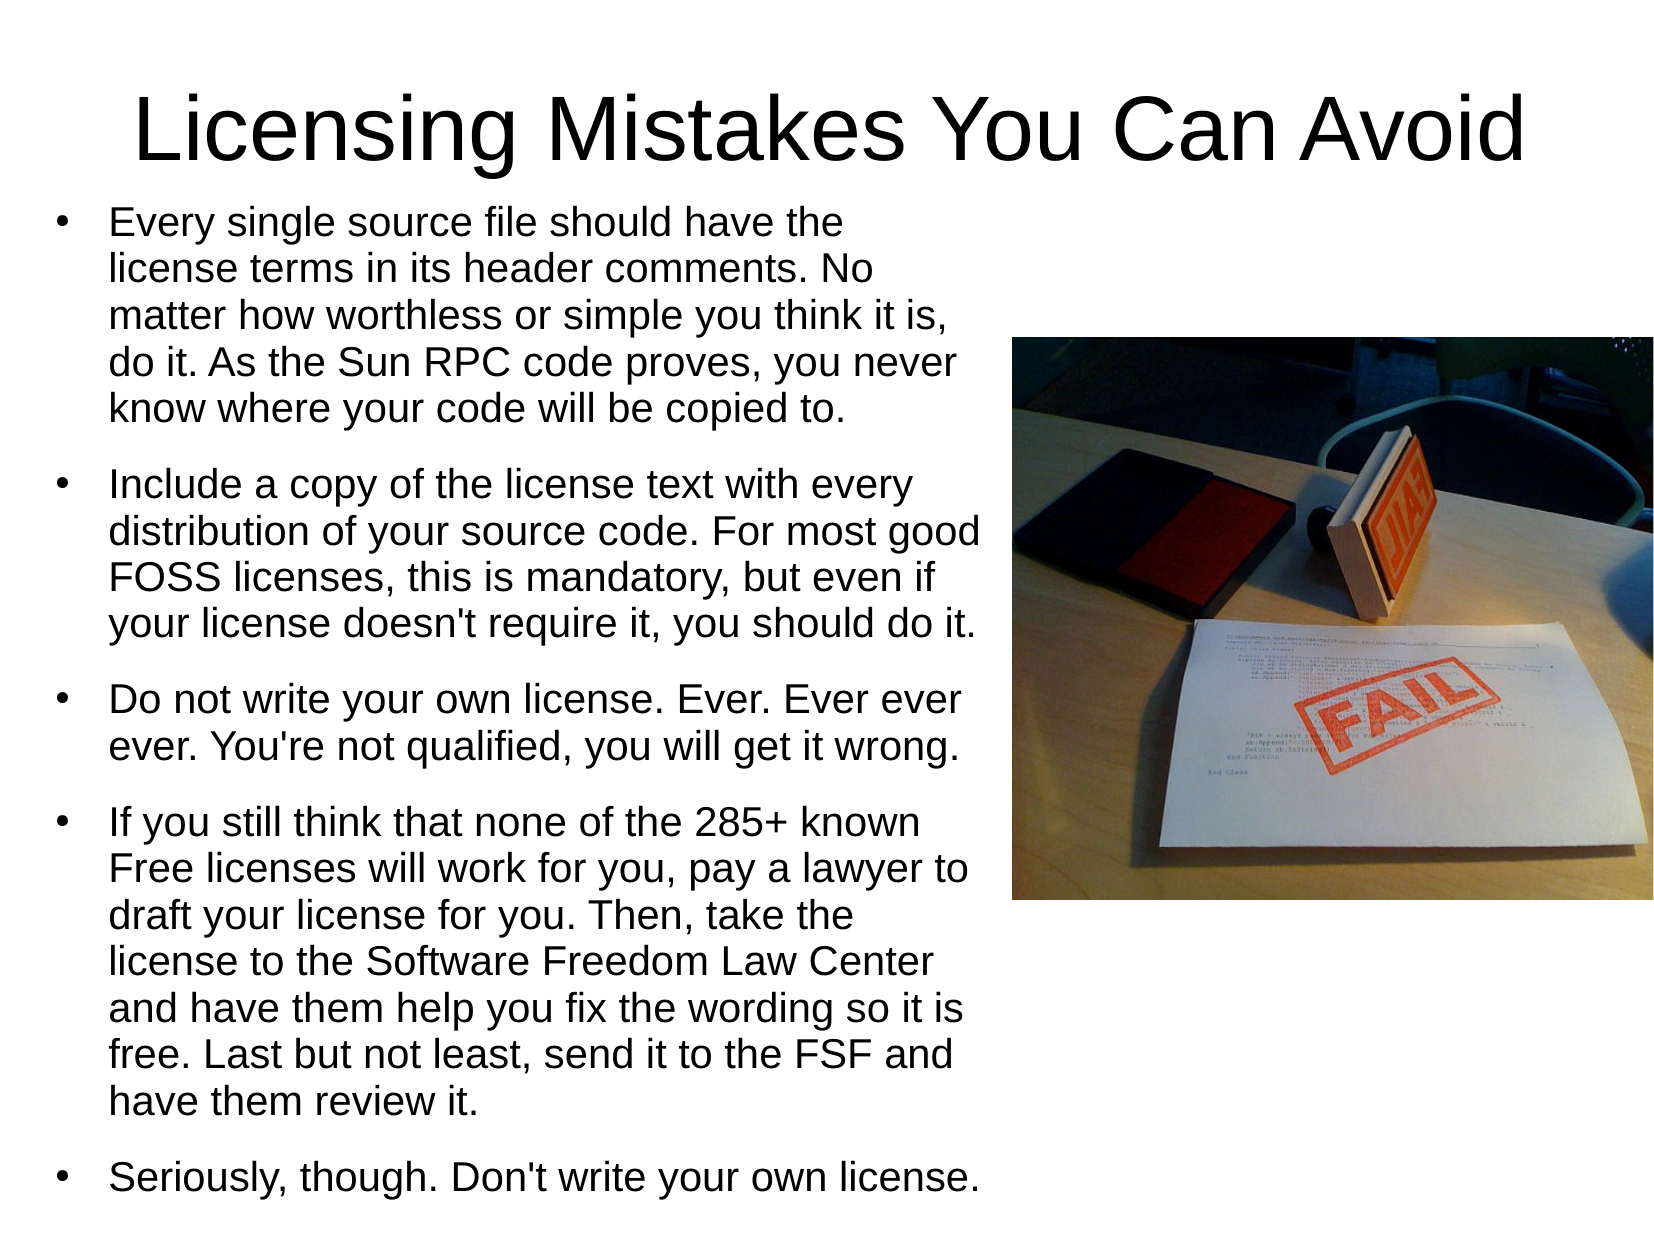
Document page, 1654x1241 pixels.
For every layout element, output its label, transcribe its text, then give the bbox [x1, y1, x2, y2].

picture [1012, 337, 1654, 901]
list Every single source file should have the license terms in its header comments. No matter how worthless or simple you think it is, do it. As the Sun RPC code proves, you never know where your code will be copied to. Include a copy of the license text with every distribution of your source code. For most good FOSS licenses, this is mandatory, but even if your license doesn't require it, you should do it. Do not write your own license. Ever. Ever ever ever. You're not qualified, you will get it wrong. If you still think that none of the 285+ known Free licenses will work for you, pay a lawyer to draft your license for you. Then, take the license to the Software Freedom Law Center and have them help you fix the wording so it is free. Last but not least, send it to the FSF and have them review it. Seriously, though. Don't write your own license. [37, 198, 984, 1201]
title Licensing Mistakes You Can Avoid [86, 32, 1576, 226]
